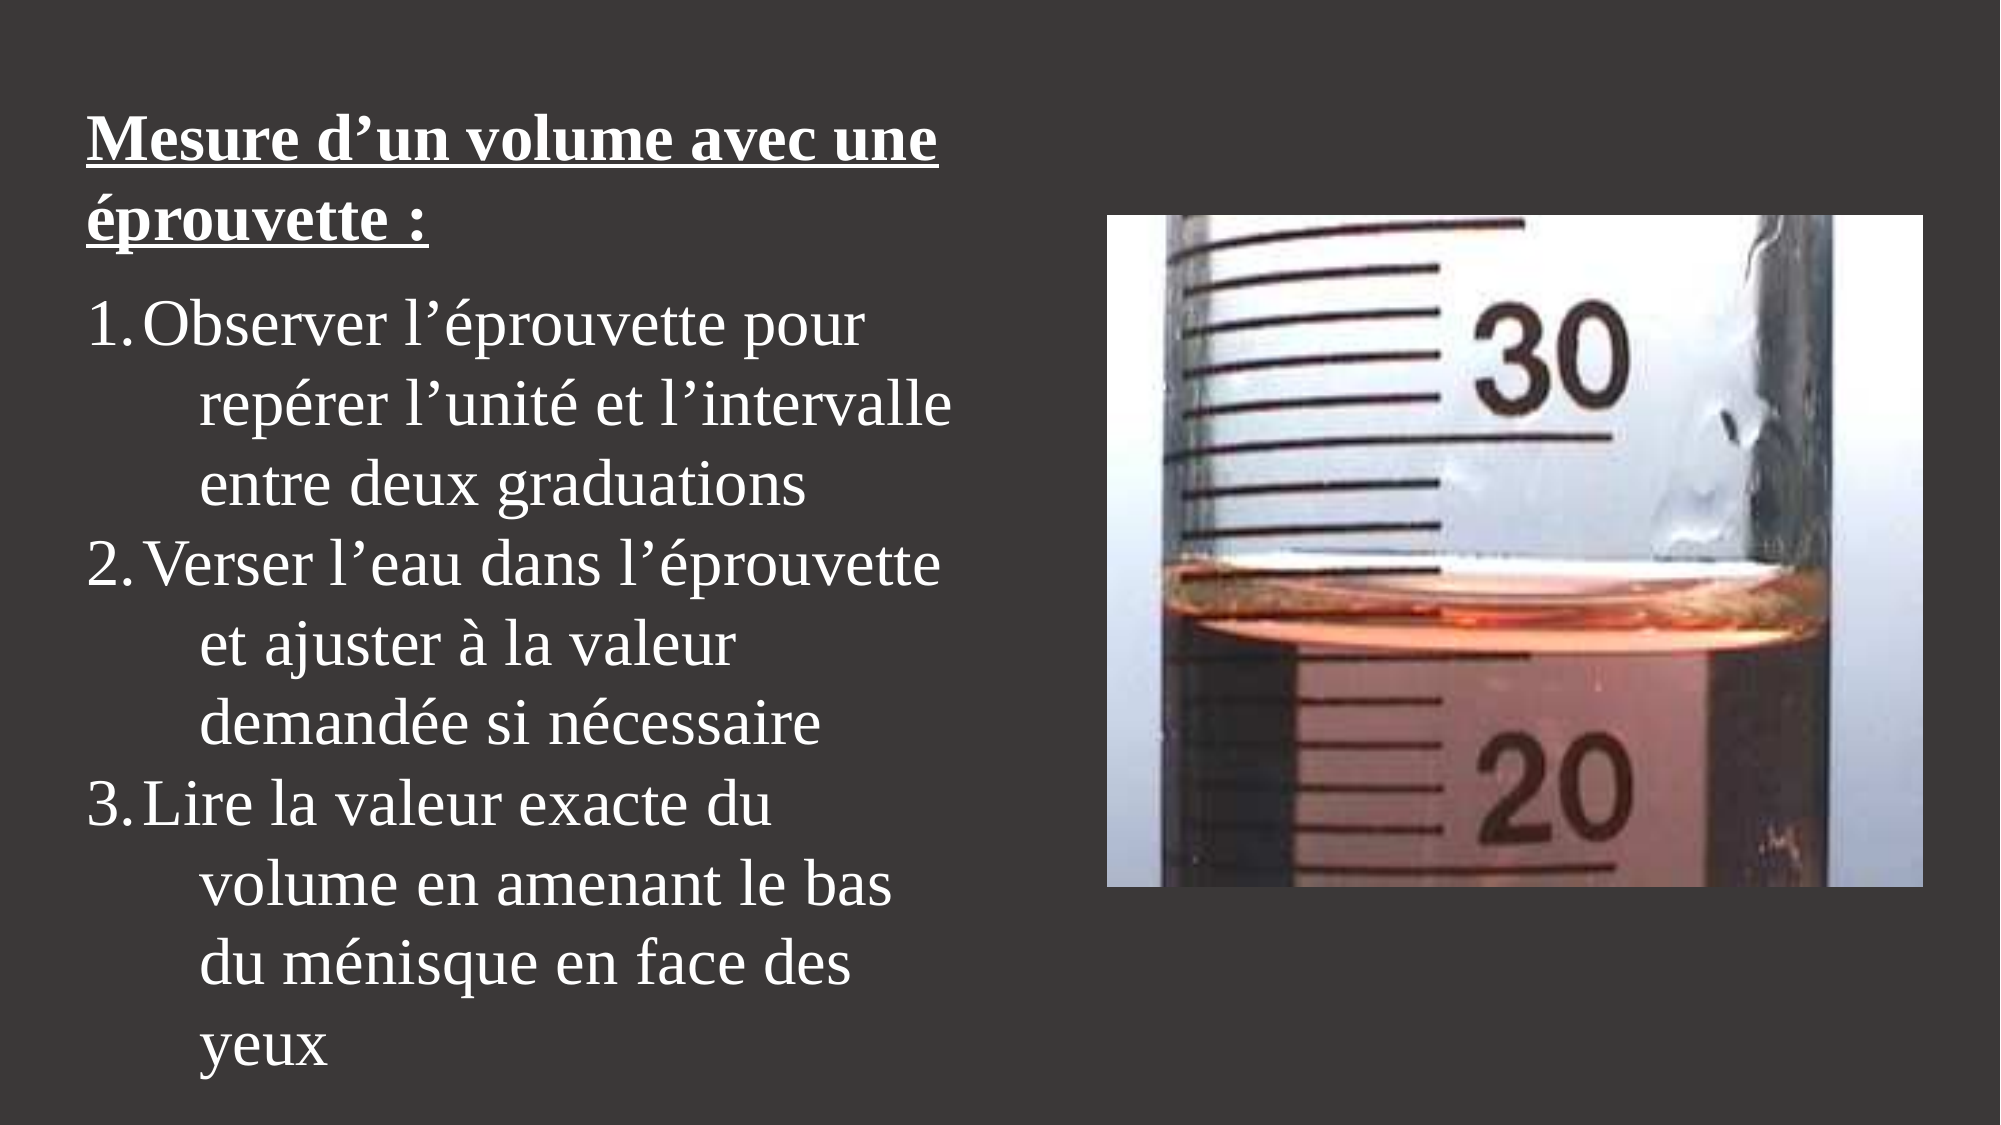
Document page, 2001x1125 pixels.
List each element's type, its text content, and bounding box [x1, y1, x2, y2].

picture [1107, 215, 1923, 887]
text_box Mesure d’un volume avec une éprouvette : Observer l’éprouvette pour repérer l’unité et l’intervalle entre deux graduations Verser l’eau dans l’éprouvette et ajuster à la valeur demandée si nécessaire Lire la valeur exacte du volume en amenant le bas du ménisque en face des yeux [71, 86, 981, 1016]
